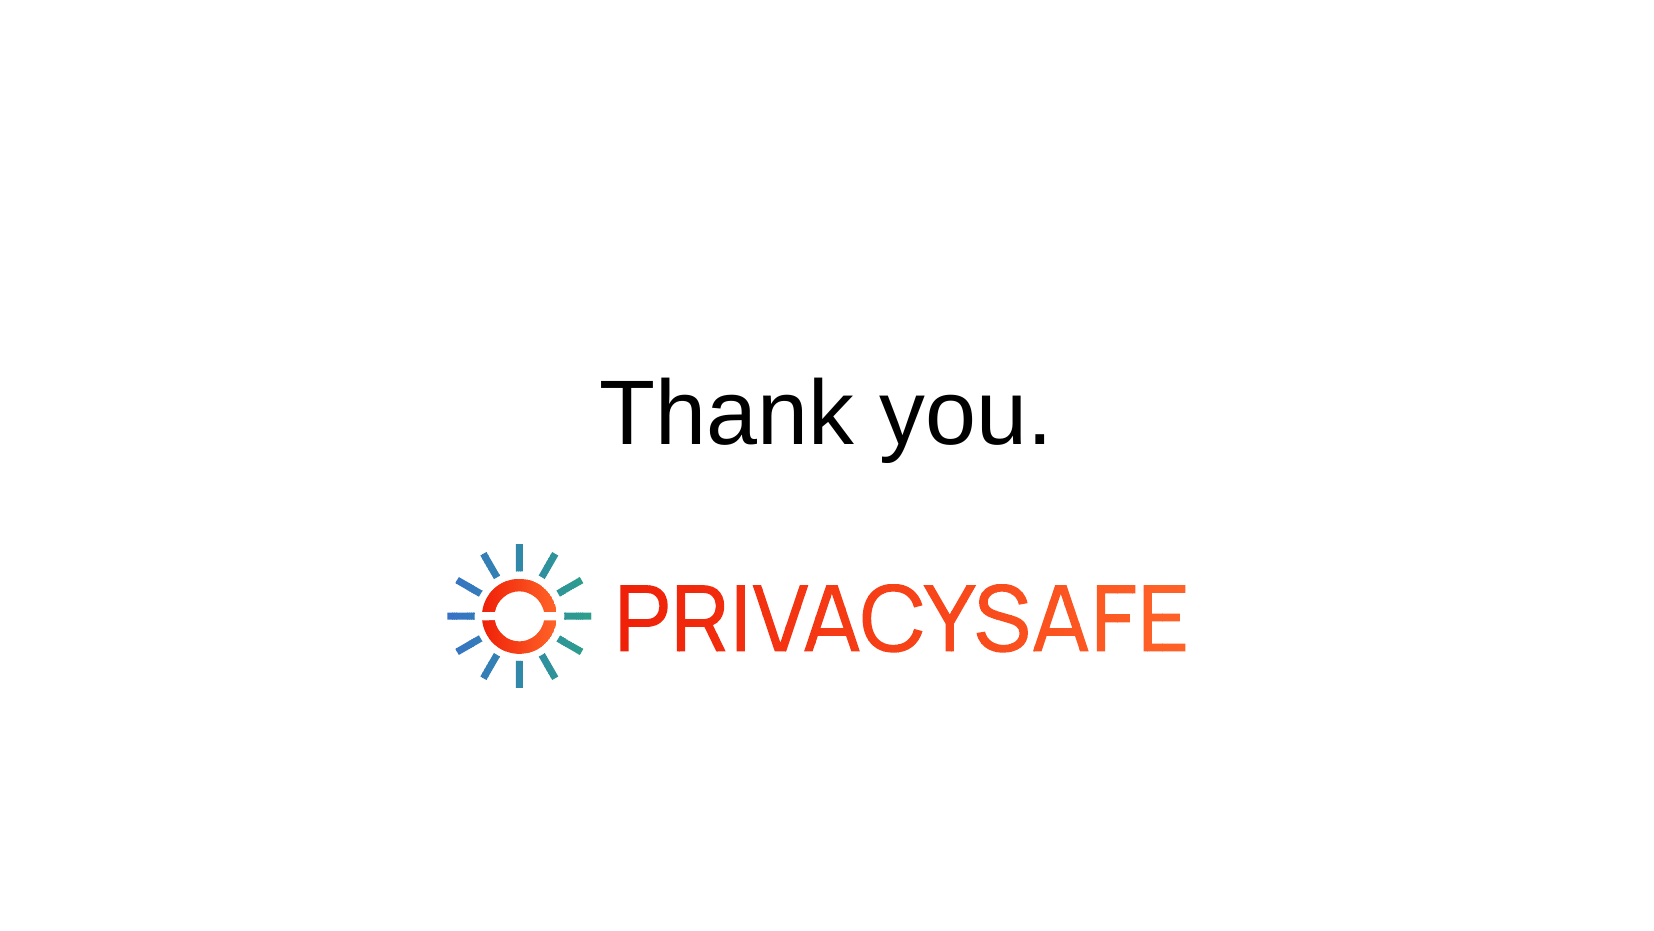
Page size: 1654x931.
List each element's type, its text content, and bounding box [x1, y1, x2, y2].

picture [446, 543, 1191, 689]
title Thank you. [82, 335, 1571, 491]
